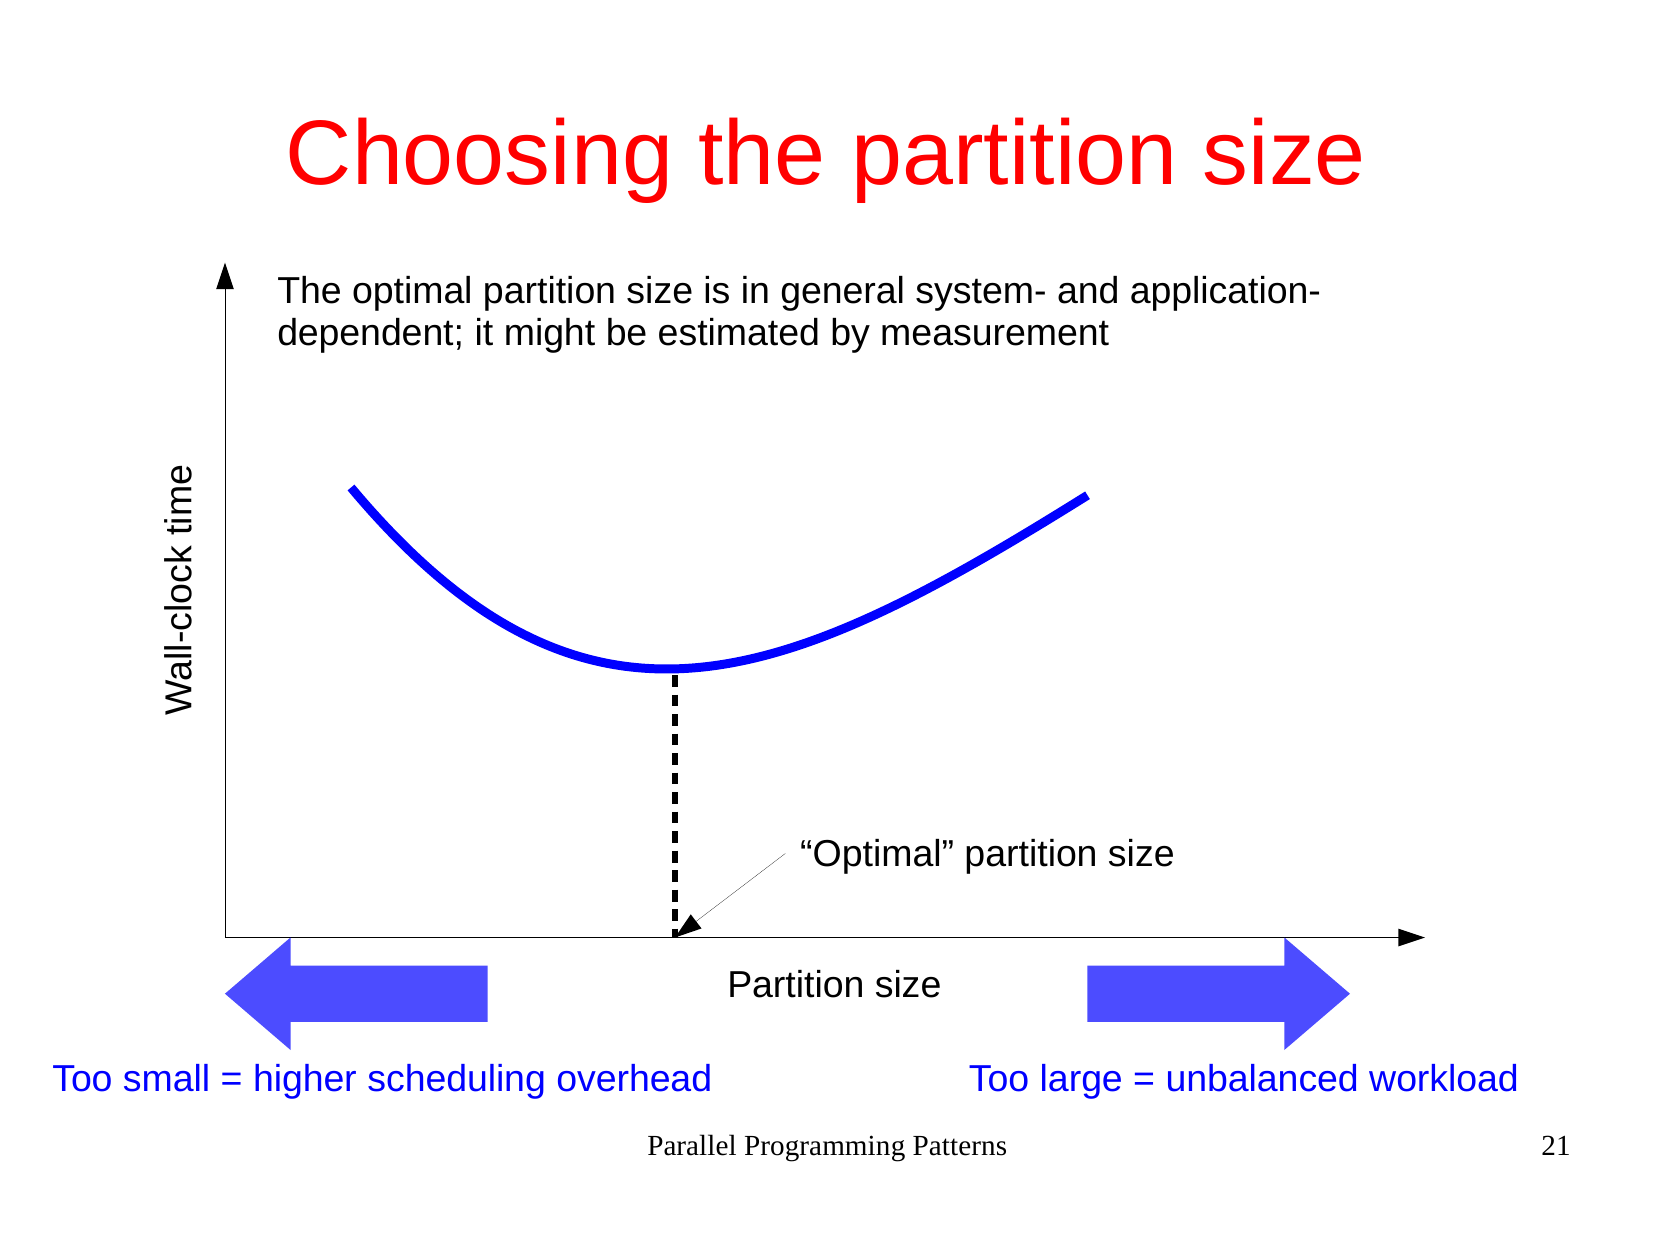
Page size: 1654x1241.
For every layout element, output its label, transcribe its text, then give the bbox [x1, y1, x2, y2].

text_box Too large = unbalanced workload [954, 1050, 1538, 1107]
text_box [1087, 937, 1351, 1050]
text_box “Optimal” partition size [785, 825, 1190, 882]
text_box Wall-clock time [150, 449, 207, 730]
text_box [224, 937, 488, 1050]
title Choosing the partition size [82, 49, 1571, 257]
text_box Too small = higher scheduling overhead [37, 1050, 728, 1107]
text_box The optimal partition size is in general system- and application-dependent; it might be estimated by measurement [262, 262, 1351, 362]
text_box Partition size [712, 955, 957, 1013]
